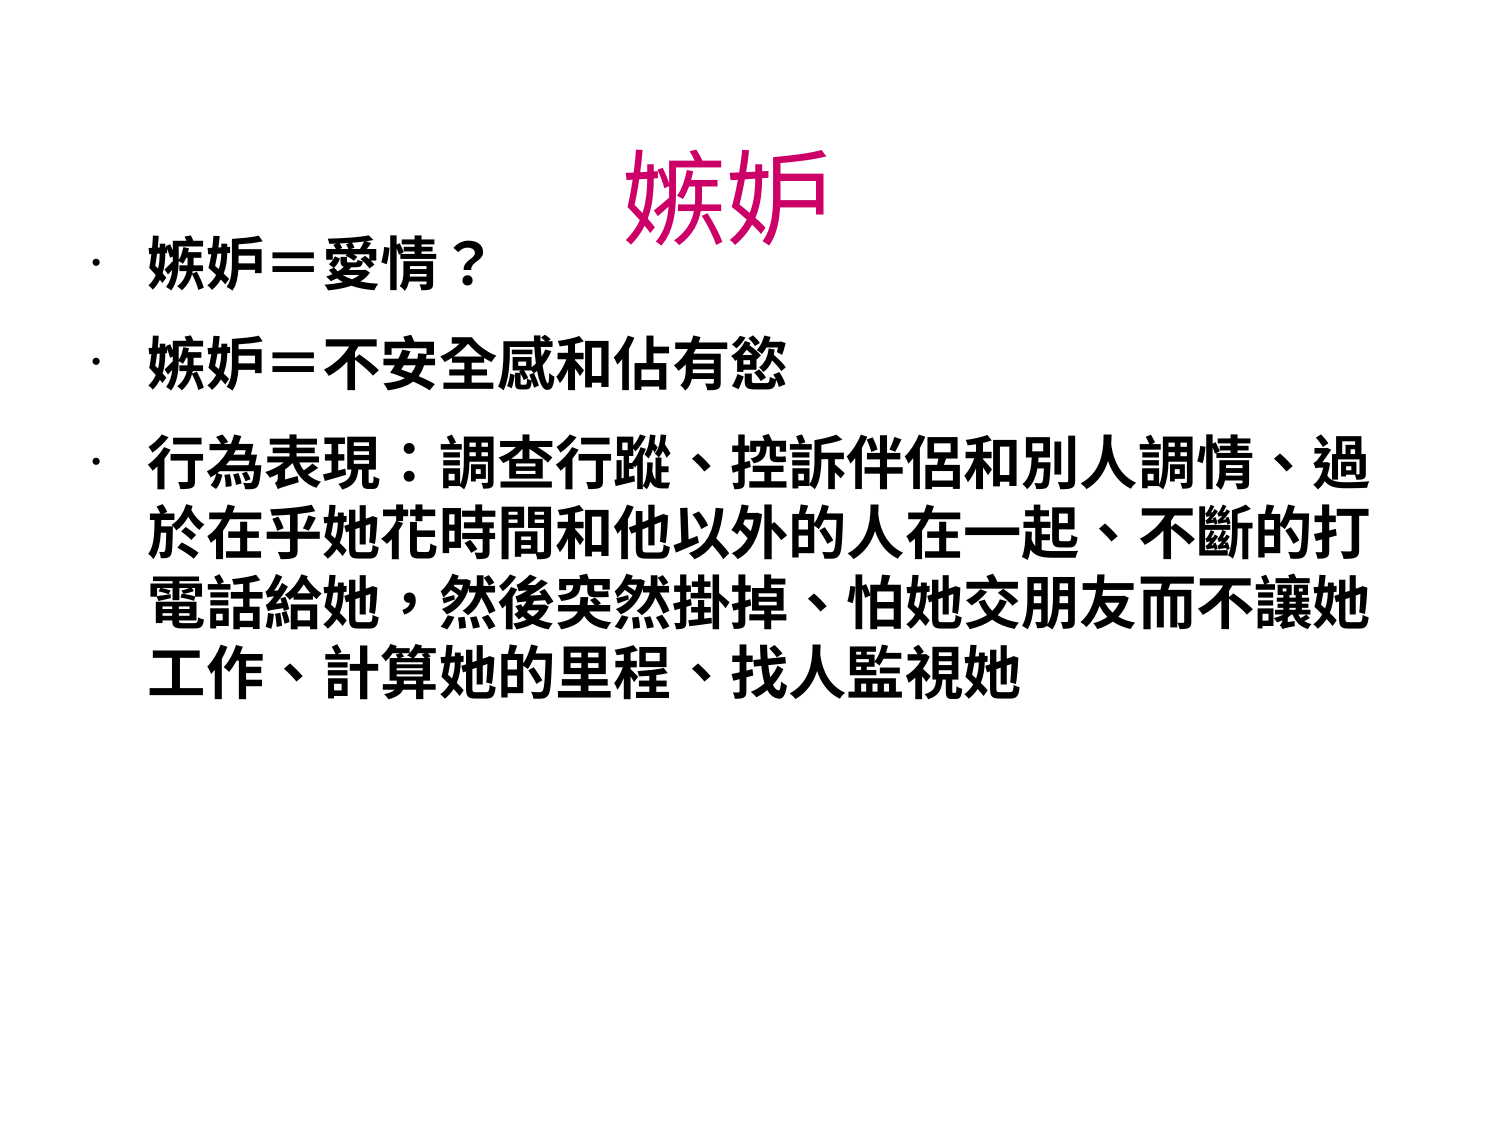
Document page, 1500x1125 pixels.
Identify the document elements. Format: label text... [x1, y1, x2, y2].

list 嫉妒＝愛情？ 嫉妒＝不安全感和佔有慾 行為表現：調查行蹤、控訴伴侶和別人調情、過於在乎她花時間和他以外的人在一起、不斷的打電話給她，然後突然掛掉、怕她交朋友而不讓她工作、計算她的里程、找人監視她 [76, 220, 1414, 858]
title 嫉妒 [348, 125, 1105, 206]
